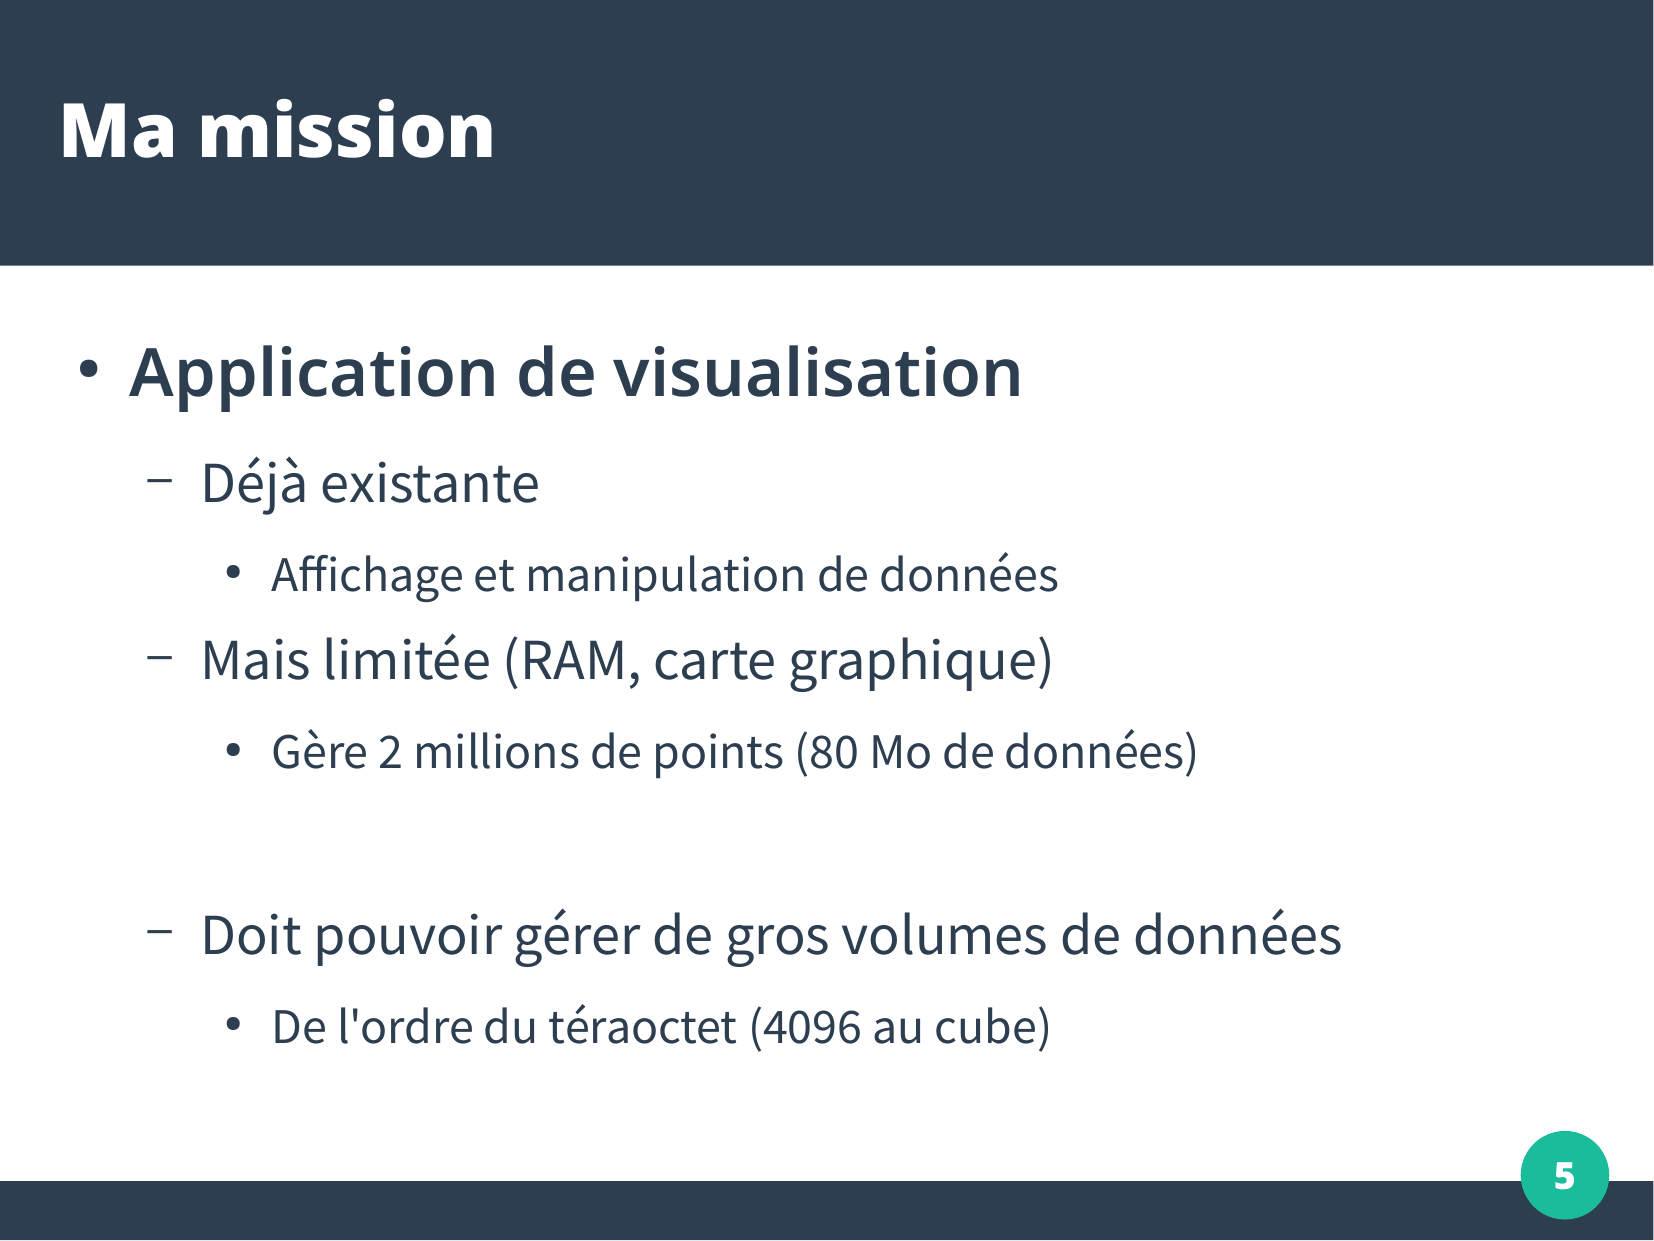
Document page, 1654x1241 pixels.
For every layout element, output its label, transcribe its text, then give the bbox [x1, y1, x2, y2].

list Application de visualisation Déjà existante Affichage et manipulation de données Mais limitée (RAM, carte graphique) Gère 2 millions de points (80 Mo de données) Doit pouvoir gérer de gros volumes de données De l'ordre du téraoctet (4096 au cube) [59, 324, 1595, 1152]
title Ma mission [59, 49, 1595, 207]
